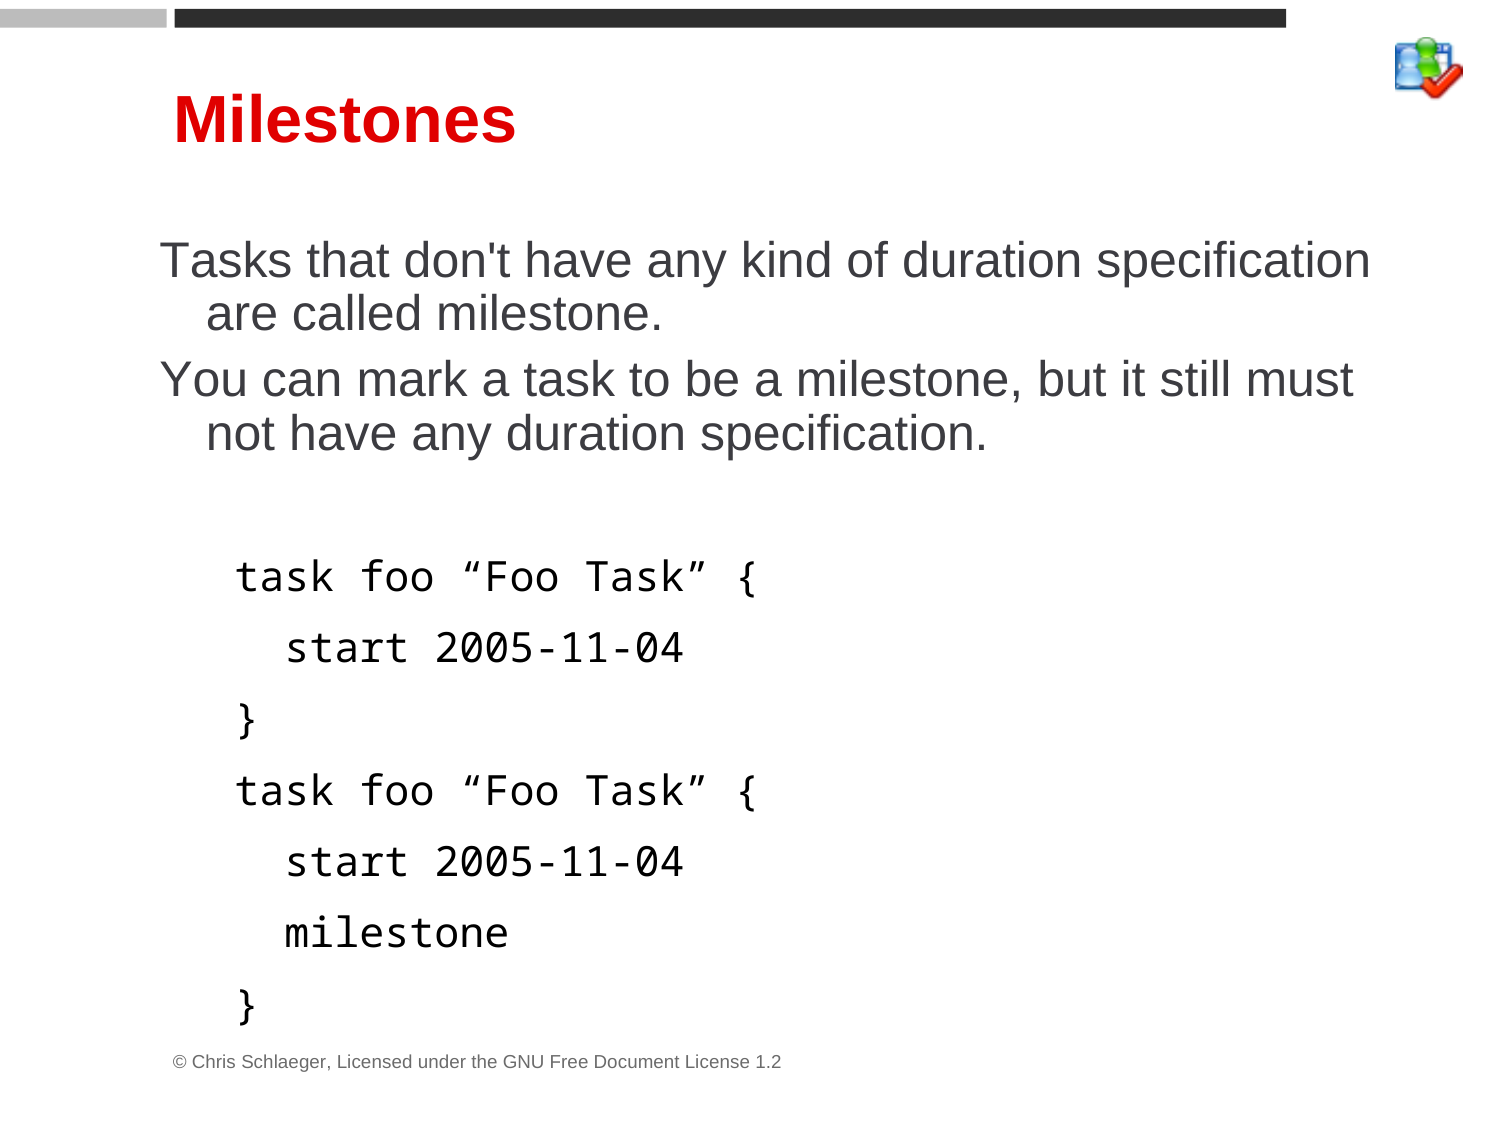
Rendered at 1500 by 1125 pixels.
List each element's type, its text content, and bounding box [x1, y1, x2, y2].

list Tasks that don't have any kind of duration specification are called milestone. You can mark a task to be a milestone, but it still must not have any duration specification. task foo “Foo Task” { start 2005-11-04 } task foo “Foo Task” { start 2005-11-04 milestone } [159, 234, 1395, 1025]
title Milestones [173, 41, 1395, 205]
picture [1395, 37, 1463, 105]
